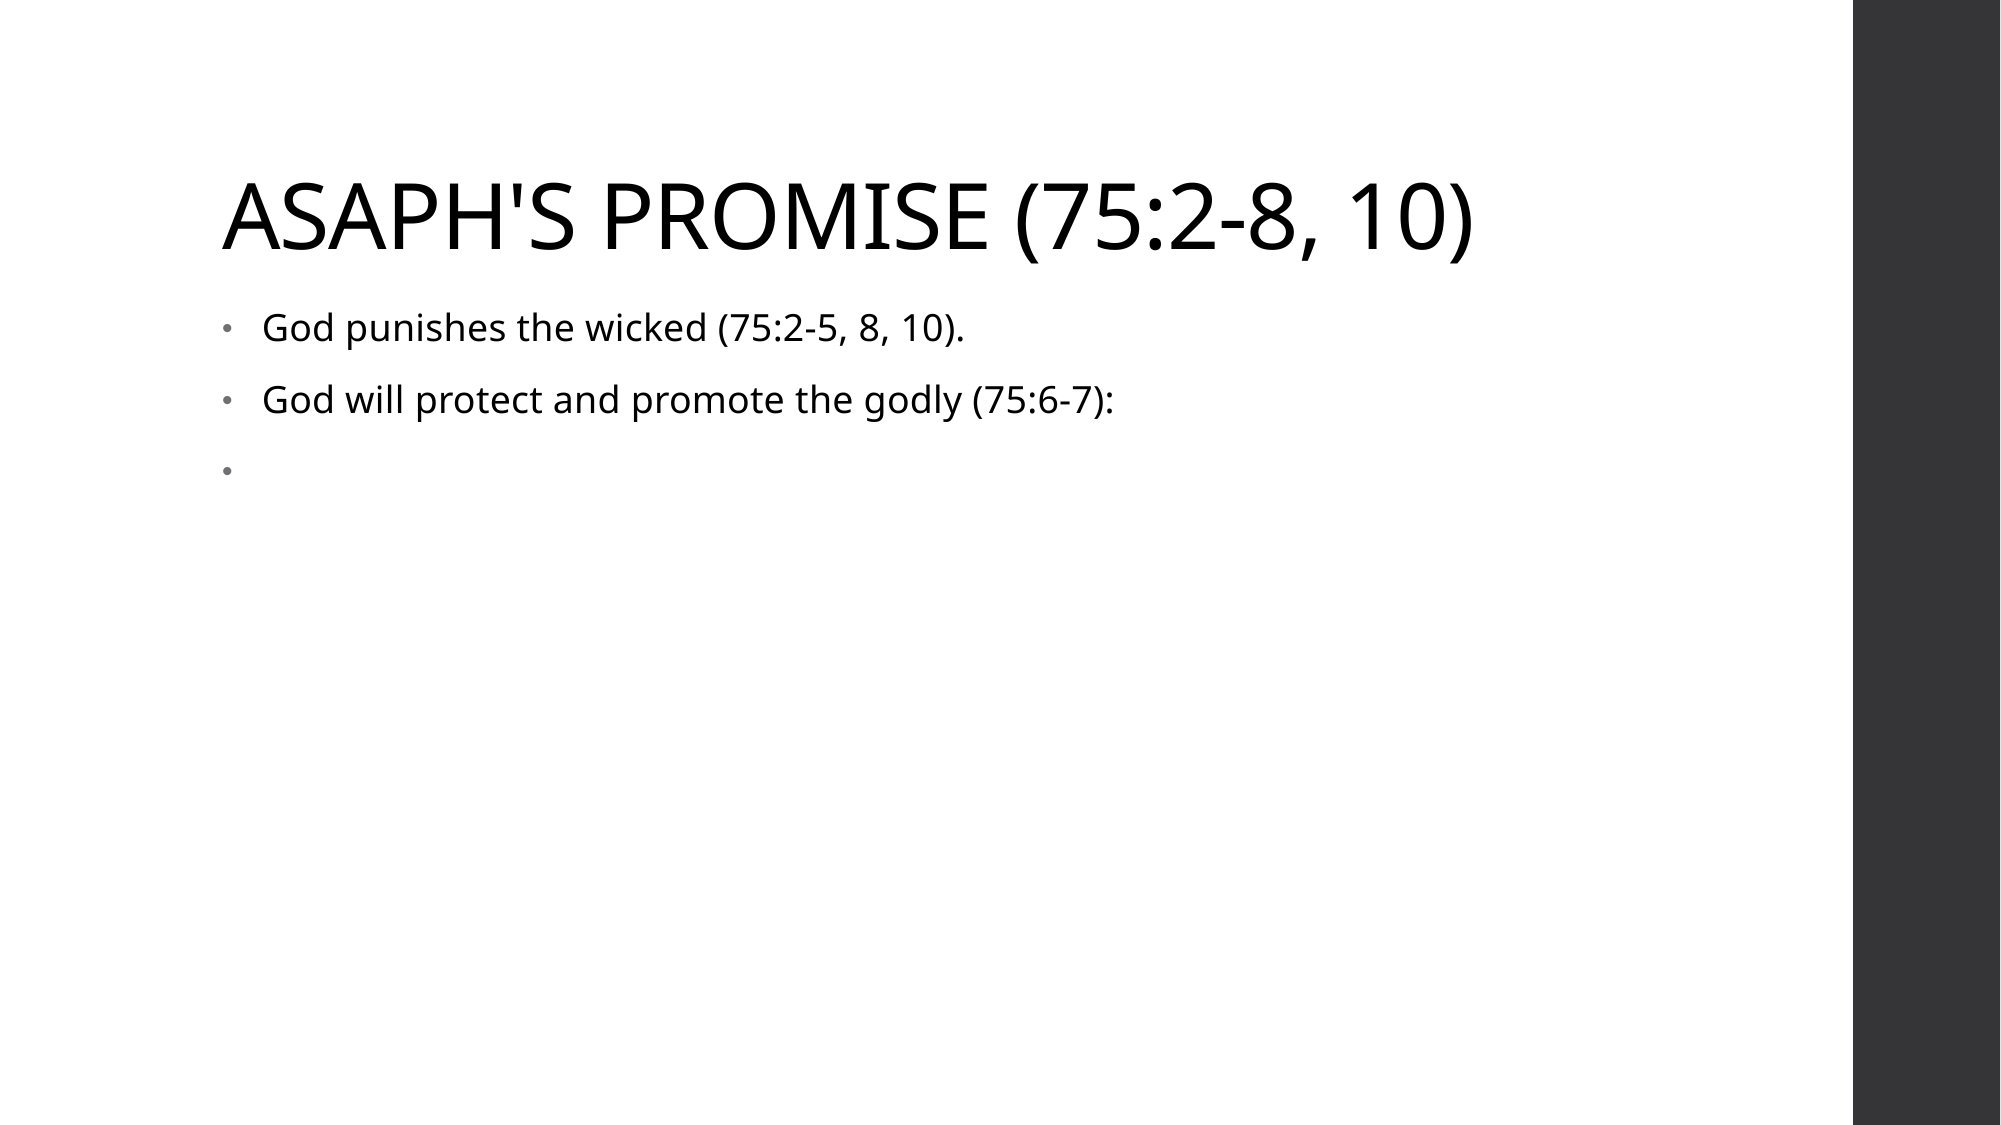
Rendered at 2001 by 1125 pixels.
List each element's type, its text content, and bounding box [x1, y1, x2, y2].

title ASAPH'S PROMISE (75:2-8, 10) [206, 60, 1797, 278]
list God punishes the wicked (75:2-5, 8, 10). God will protect and promote the godly (75:6-7): [206, 299, 1617, 1014]
